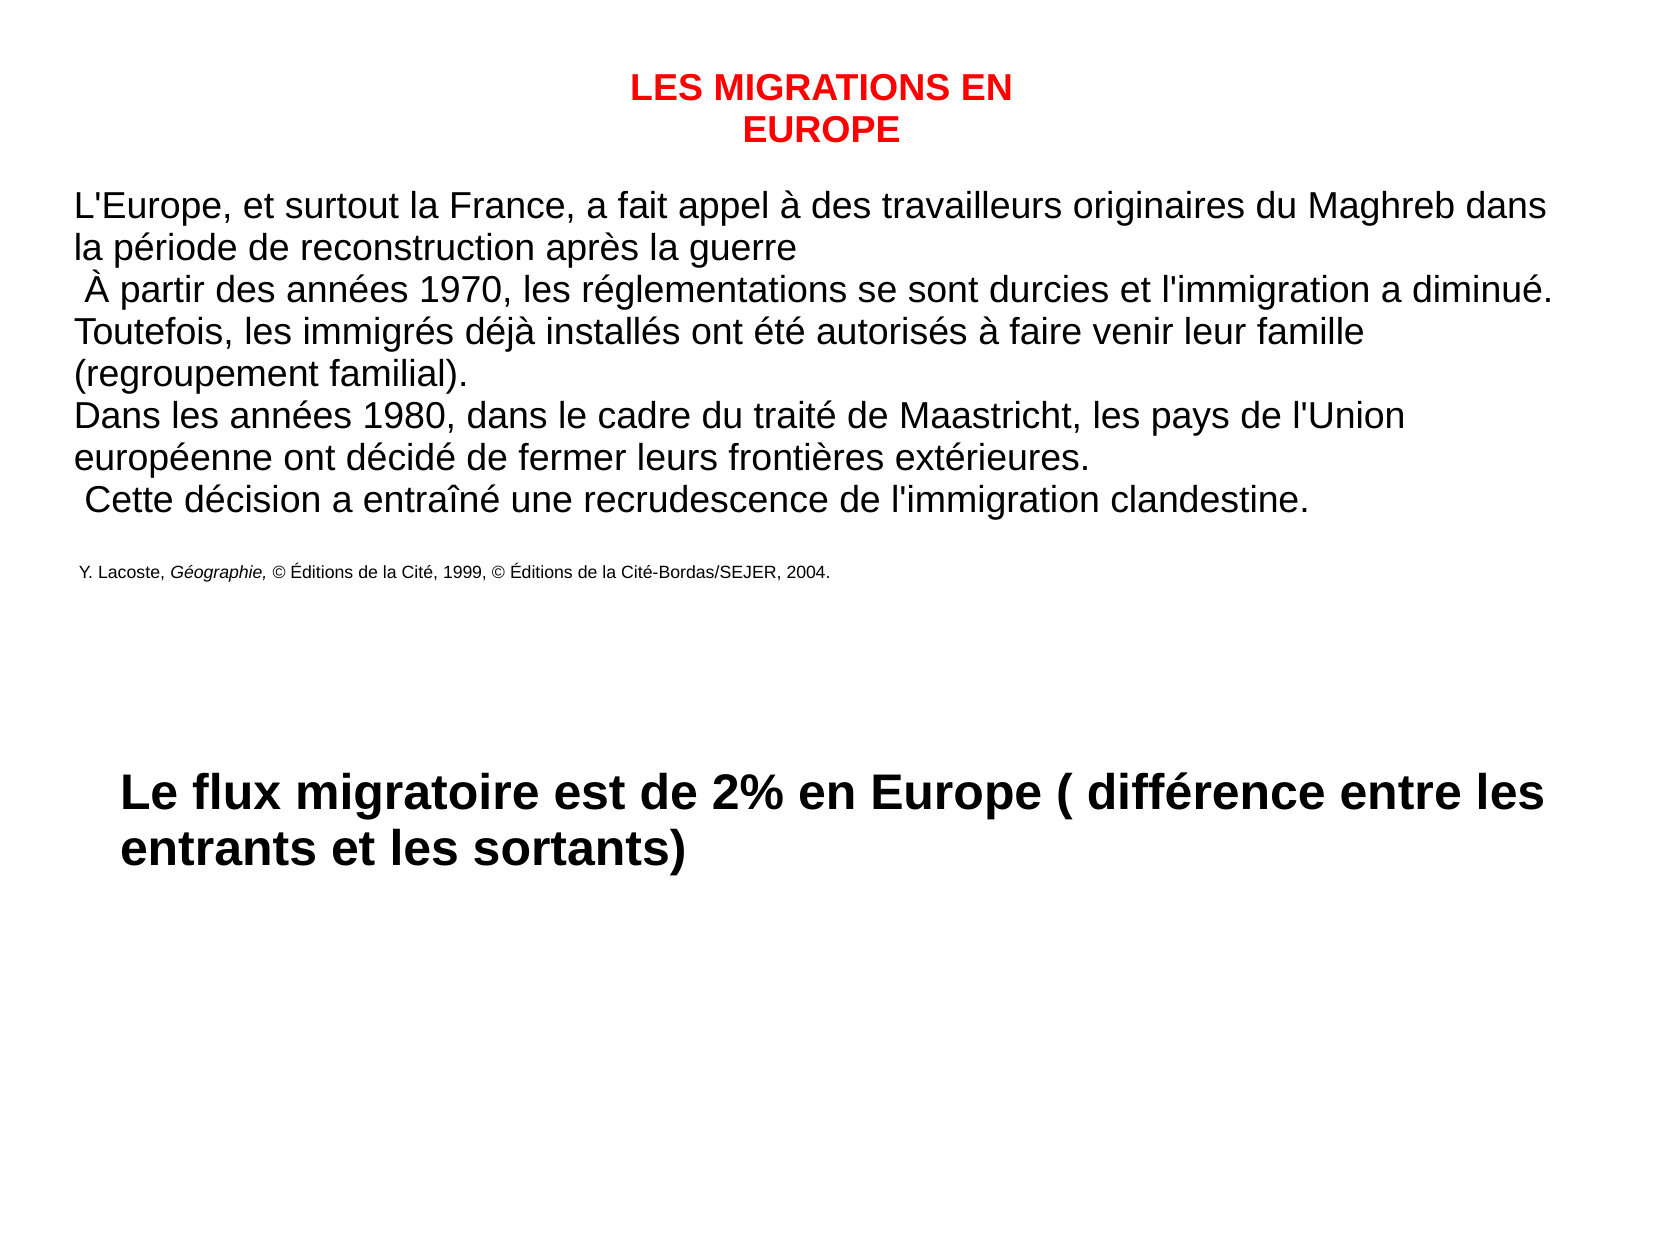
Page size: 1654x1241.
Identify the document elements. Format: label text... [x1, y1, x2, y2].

text_box LES MIGRATIONS EN EUROPE [531, 59, 1112, 118]
text_box L'Europe, et surtout la France, a fait appel à des travailleurs originaires du Maghreb dans la période de reconstruction après la guerre À partir des années 1970, les réglementations se sont durcies et l'immigration a diminué. Toutefois, les immigrés déjà installés ont été autorisés à faire venir leur famille (regroupement familial). Dans les années 1980, dans le cadre du traité de Maastricht, les pays de l'Union européenne ont décidé de fermer leurs frontières extérieures. Cette décision a entraîné une recrudescence de l'immigration clandestine. Y. Lacoste, Géographie, © Éditions de la Cité, 1999, © Éditions de la Cité-Bordas/SEJER, 2004. [59, 177, 1595, 591]
text_box Le flux migratoire est de 2% en Europe ( différence entre les entrants et les sortants) [105, 756, 1625, 916]
